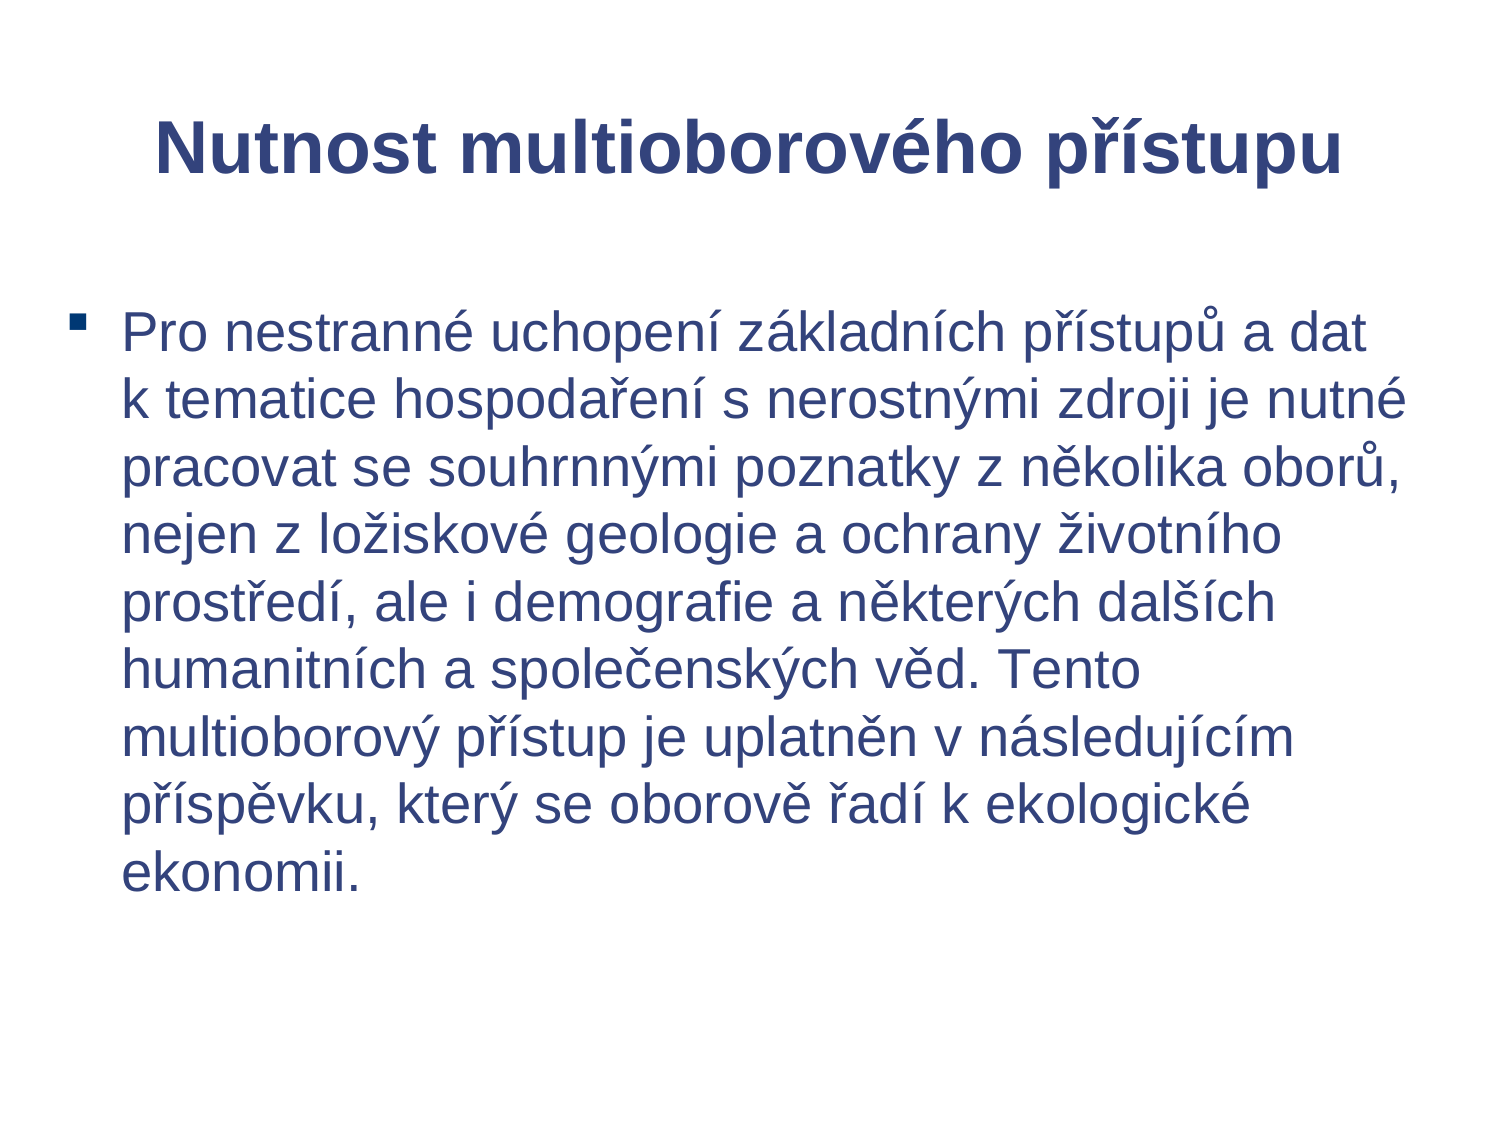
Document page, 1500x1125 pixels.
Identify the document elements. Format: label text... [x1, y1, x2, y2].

list Pro nestranné uchopení základních přístupů a dat k tematice hospodaření s nerostnými zdroji je nutné pracovat se souhrnnými poznatky z několika oborů, nejen z ložiskové geologie a ochrany životního prostředí, ale i demografie a některých dalších humanitních a společenských věd. Tento multioborový přístup je uplatněn v následujícím příspěvku, který se oborově řadí k ekologické ekonomii. [50, 287, 1463, 1000]
title Nutnost multioborového přístupu [112, 49, 1388, 238]
